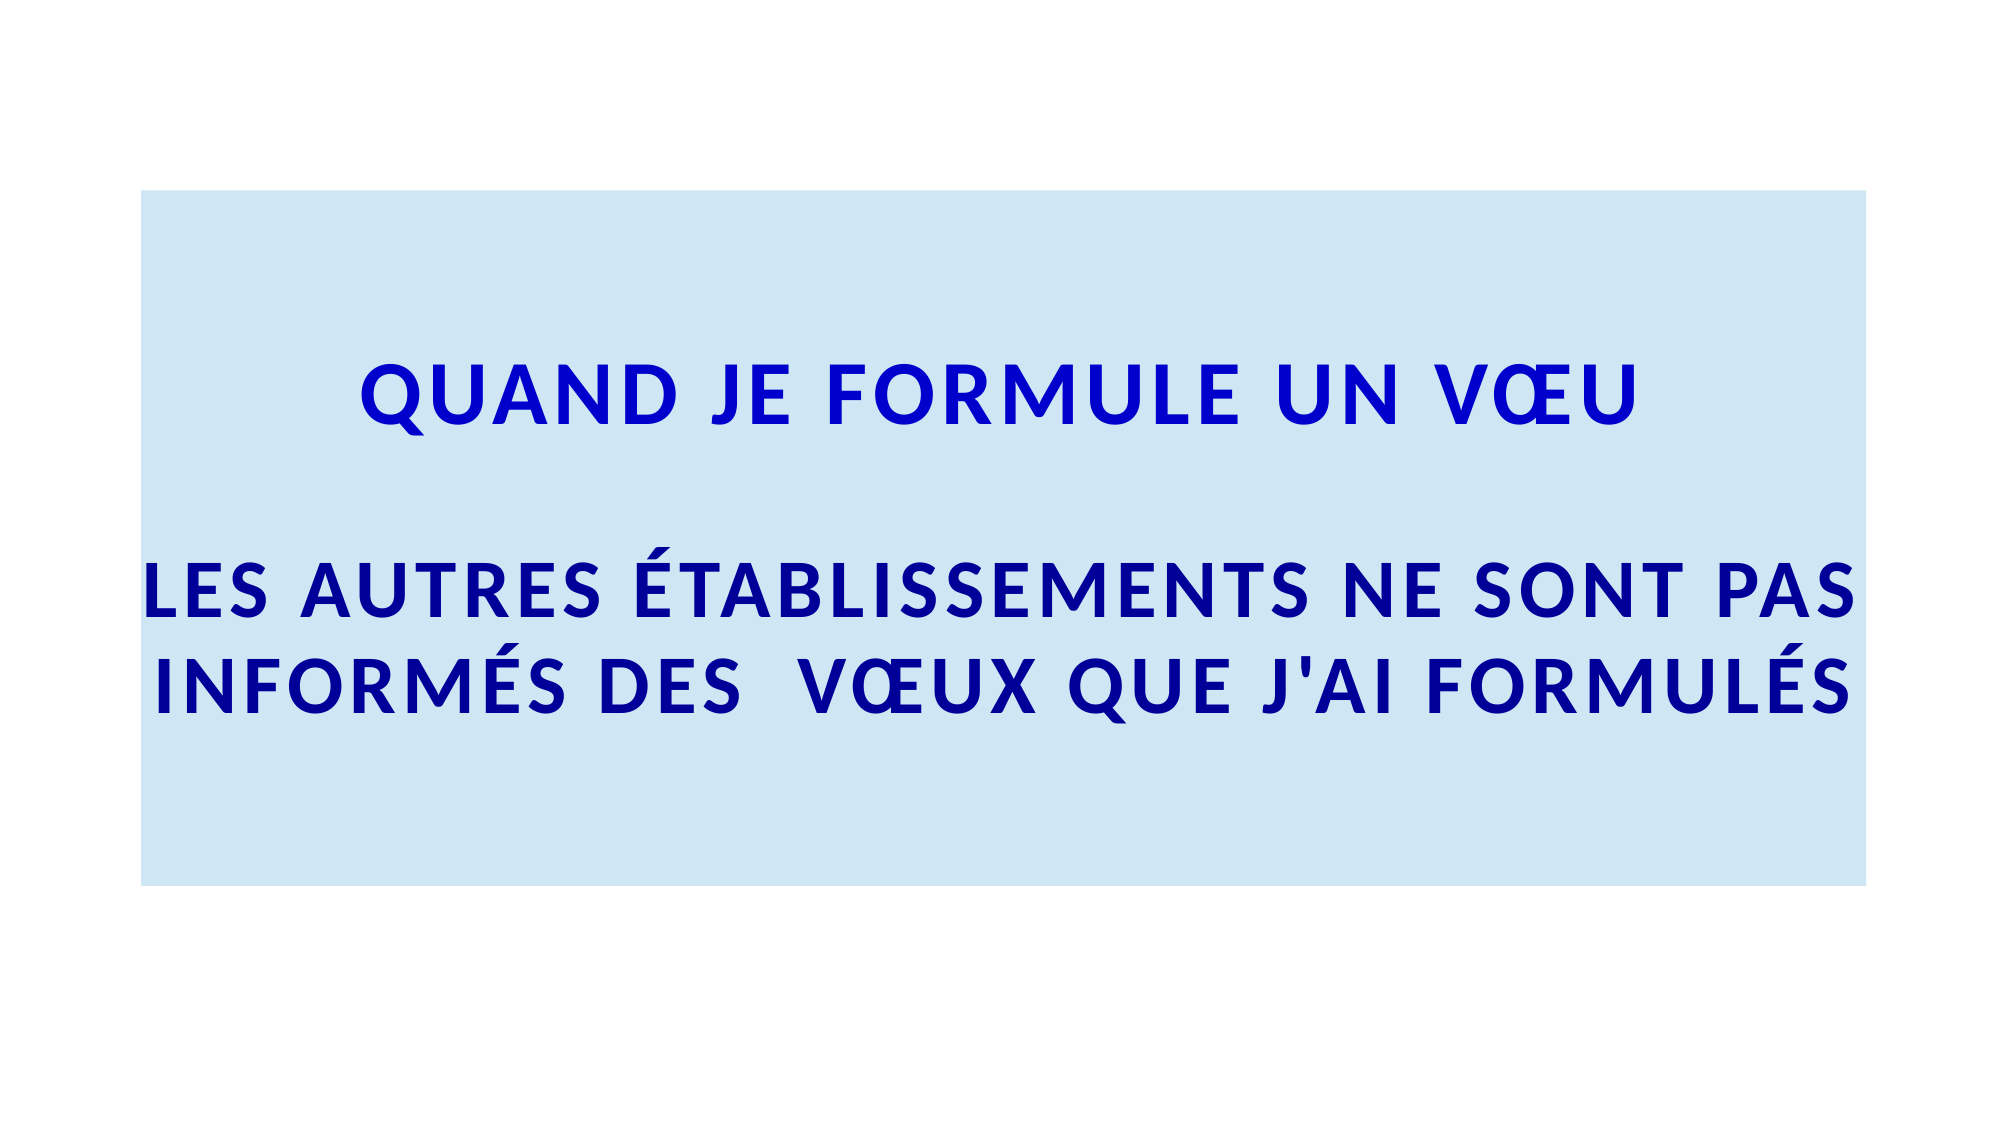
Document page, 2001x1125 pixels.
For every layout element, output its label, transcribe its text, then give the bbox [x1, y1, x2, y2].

title QUAND JE FORMULE UN VŒU LES AUTRES ÉTABLISSEMENTS NE SONT PAS INFORMÉS DES VŒUX QUE J'AI FORMULÉS [141, 190, 1867, 886]
